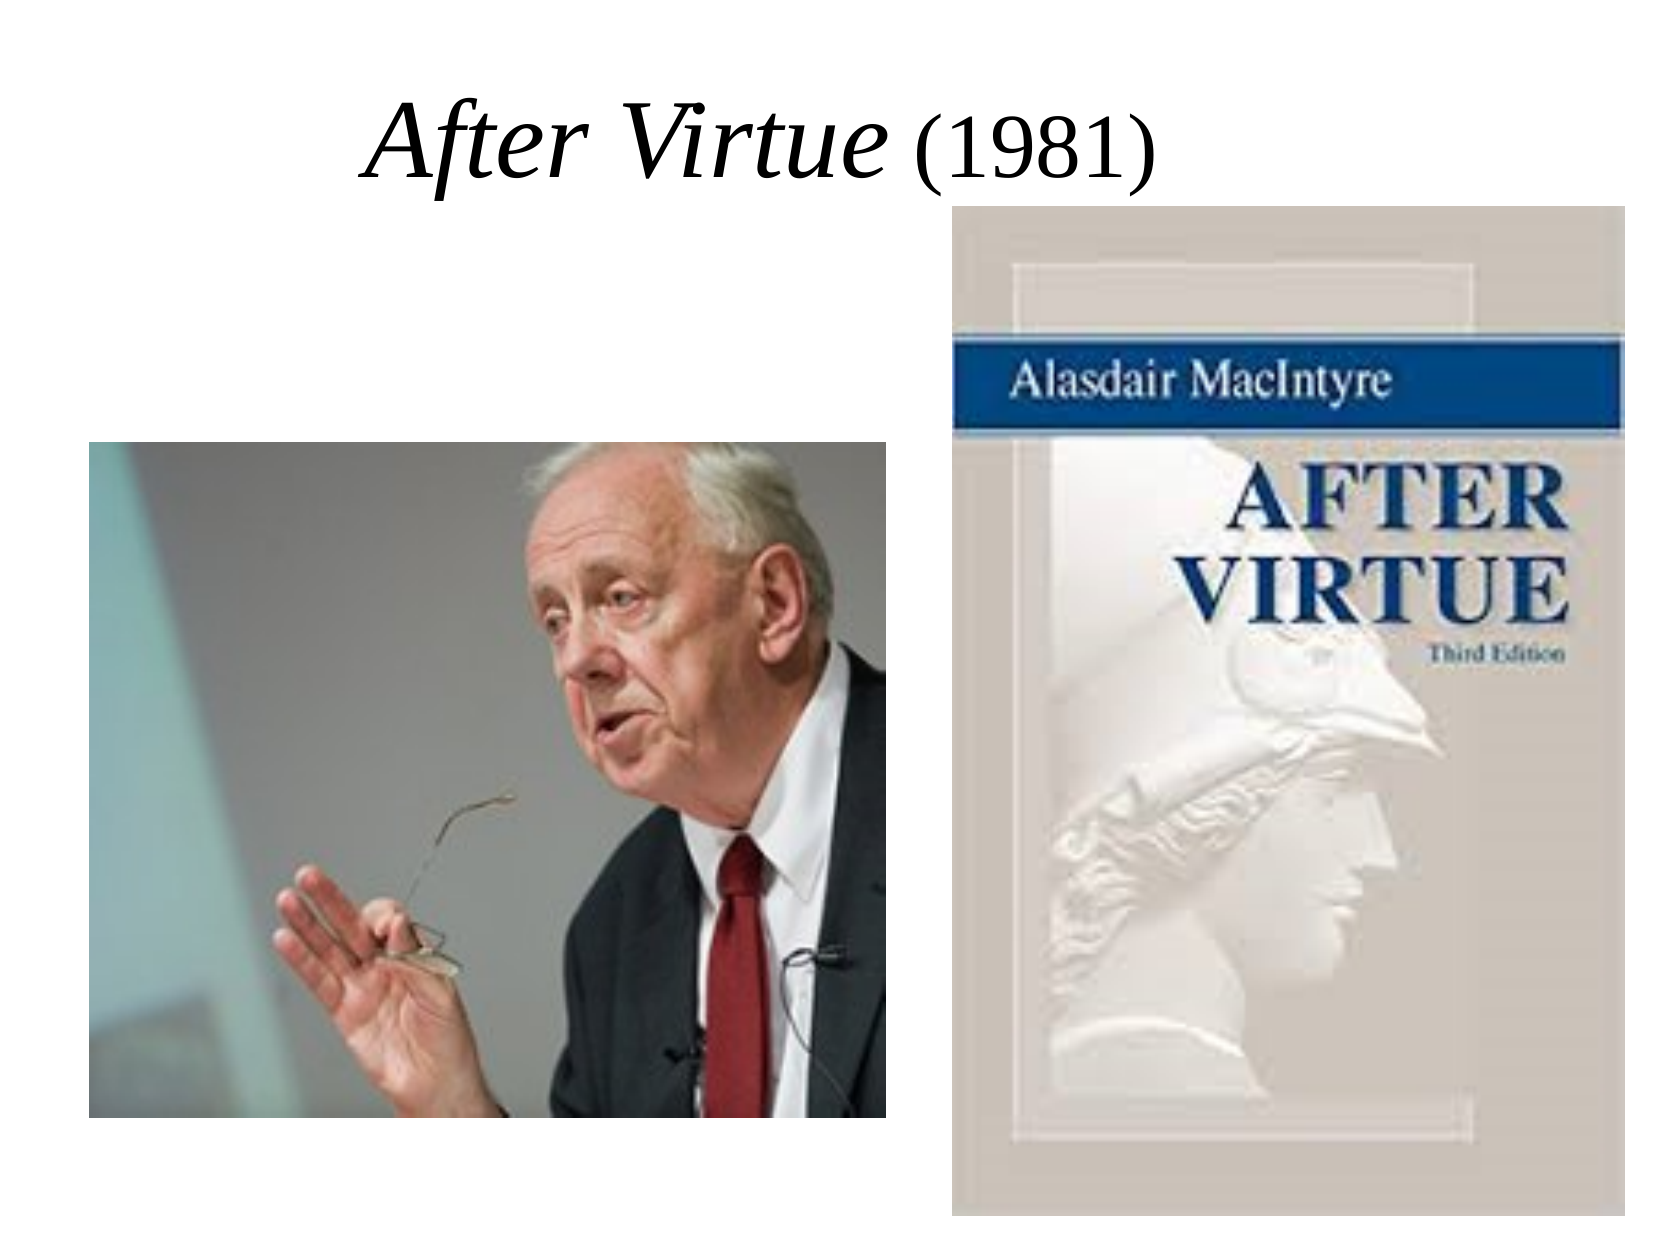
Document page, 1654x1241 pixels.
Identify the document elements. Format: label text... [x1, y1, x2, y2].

title After Virtue (1981) [17, 29, 1506, 237]
picture [952, 206, 1625, 1216]
picture [89, 442, 886, 1118]
